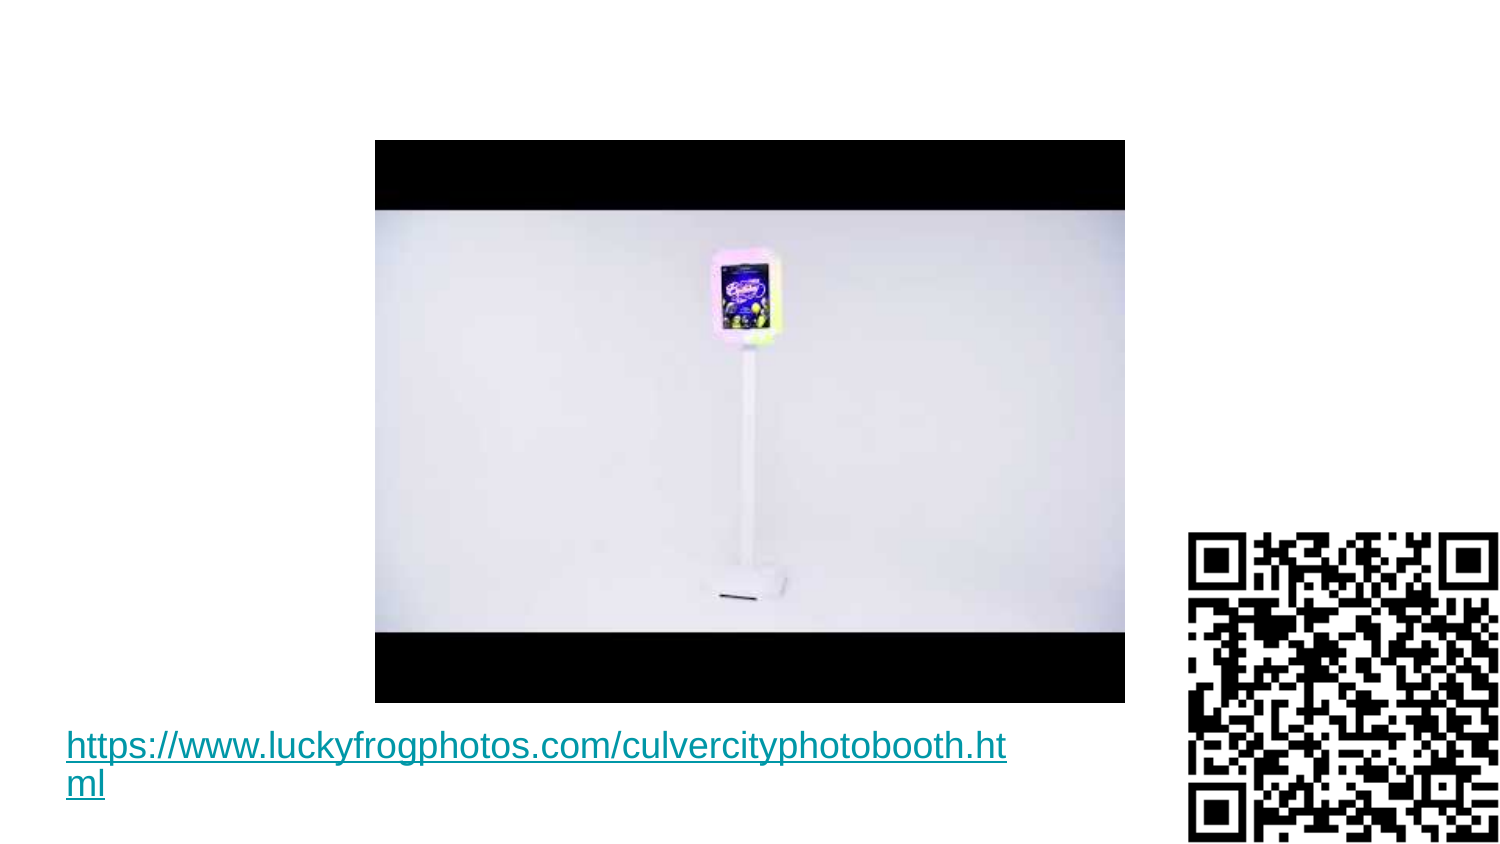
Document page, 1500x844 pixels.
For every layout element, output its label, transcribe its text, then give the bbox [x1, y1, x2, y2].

picture [1187, 531, 1500, 844]
list https://www.luckyfrogphotos.com/culvercityphotobooth.html [51, 694, 1036, 794]
picture [375, 140, 1125, 704]
